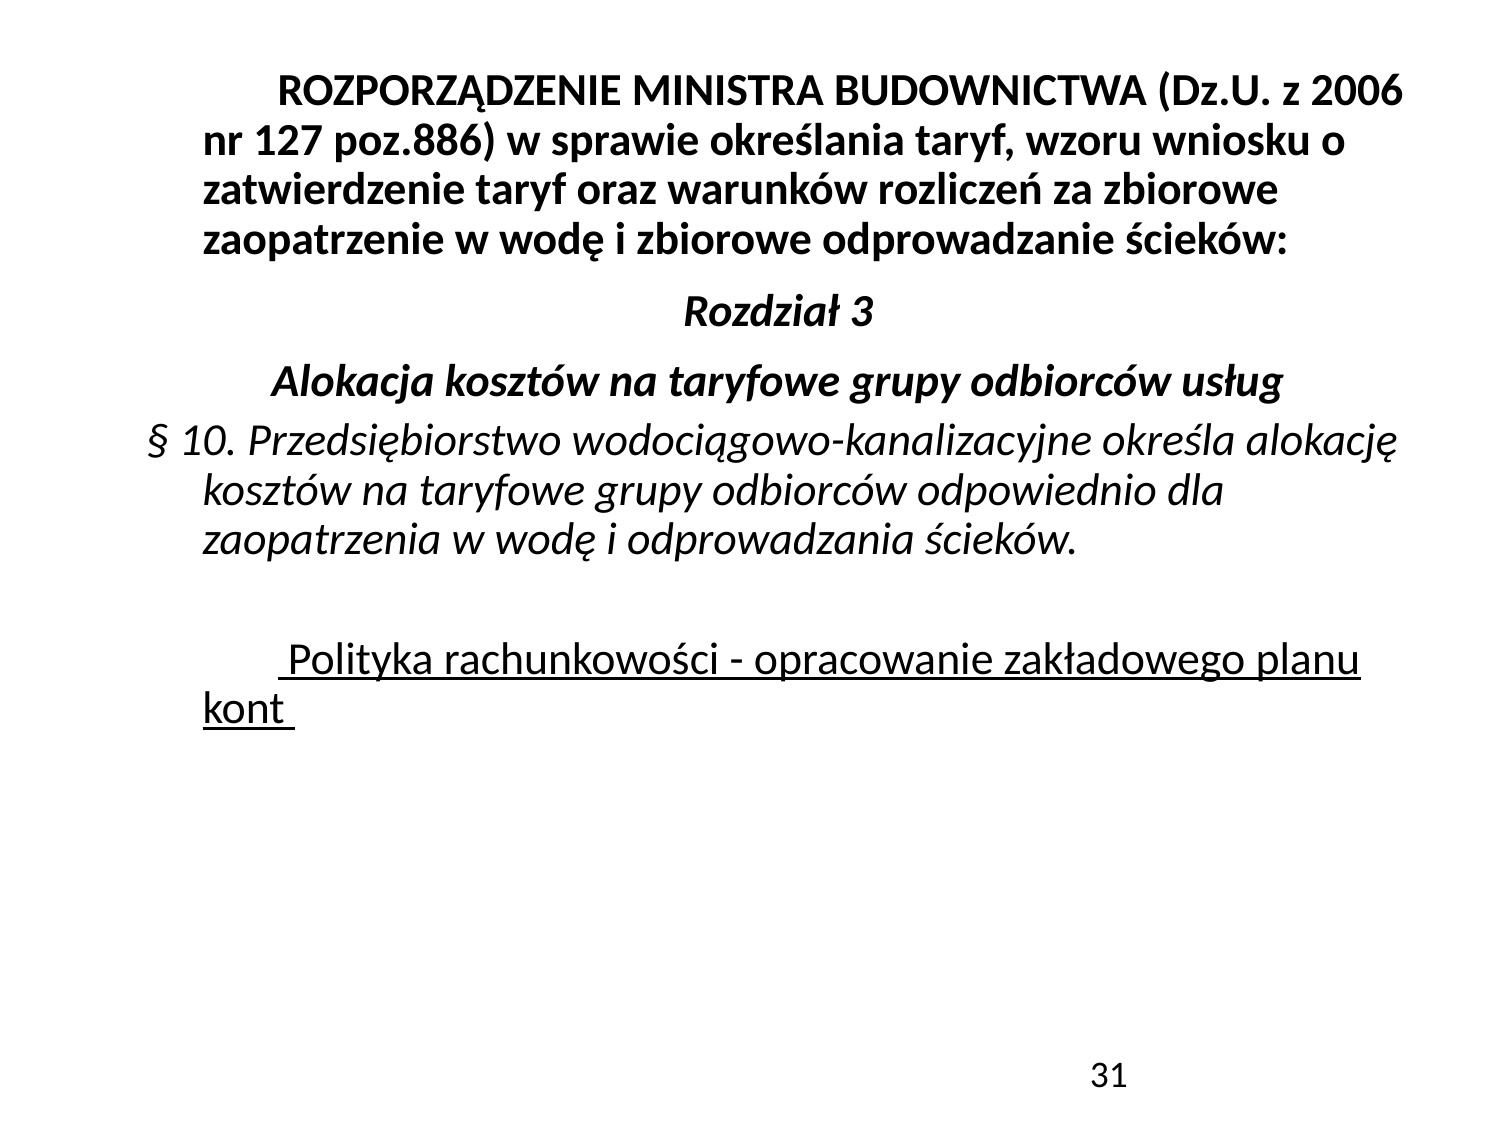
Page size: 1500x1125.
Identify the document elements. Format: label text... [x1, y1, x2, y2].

text_box 27 [1074, 1042, 1426, 1103]
list ROZPORZĄDZENIE MINISTRA BUDOWNICTWA (Dz.U. z 2006 nr 127 poz.886) w sprawie określania taryf, wzoru wniosku o zatwierdzenie taryf oraz warunków rozliczeń za zbiorowe zaopatrzenie w wodę i zbiorowe odprowadzanie ścieków: Rozdział 3 Alokacja kosztów na taryfowe grupy odbiorców usług § 10. Przedsiębiorstwo wodociągowo-kanalizacyjne określa alokację kosztów na taryfowe grupy odbiorców odpowiednio dla zaopatrzenia w wodę i odprowadzania ścieków. Polityka rachunkowości - opracowanie zakładowego planu kont [75, 54, 1426, 1005]
